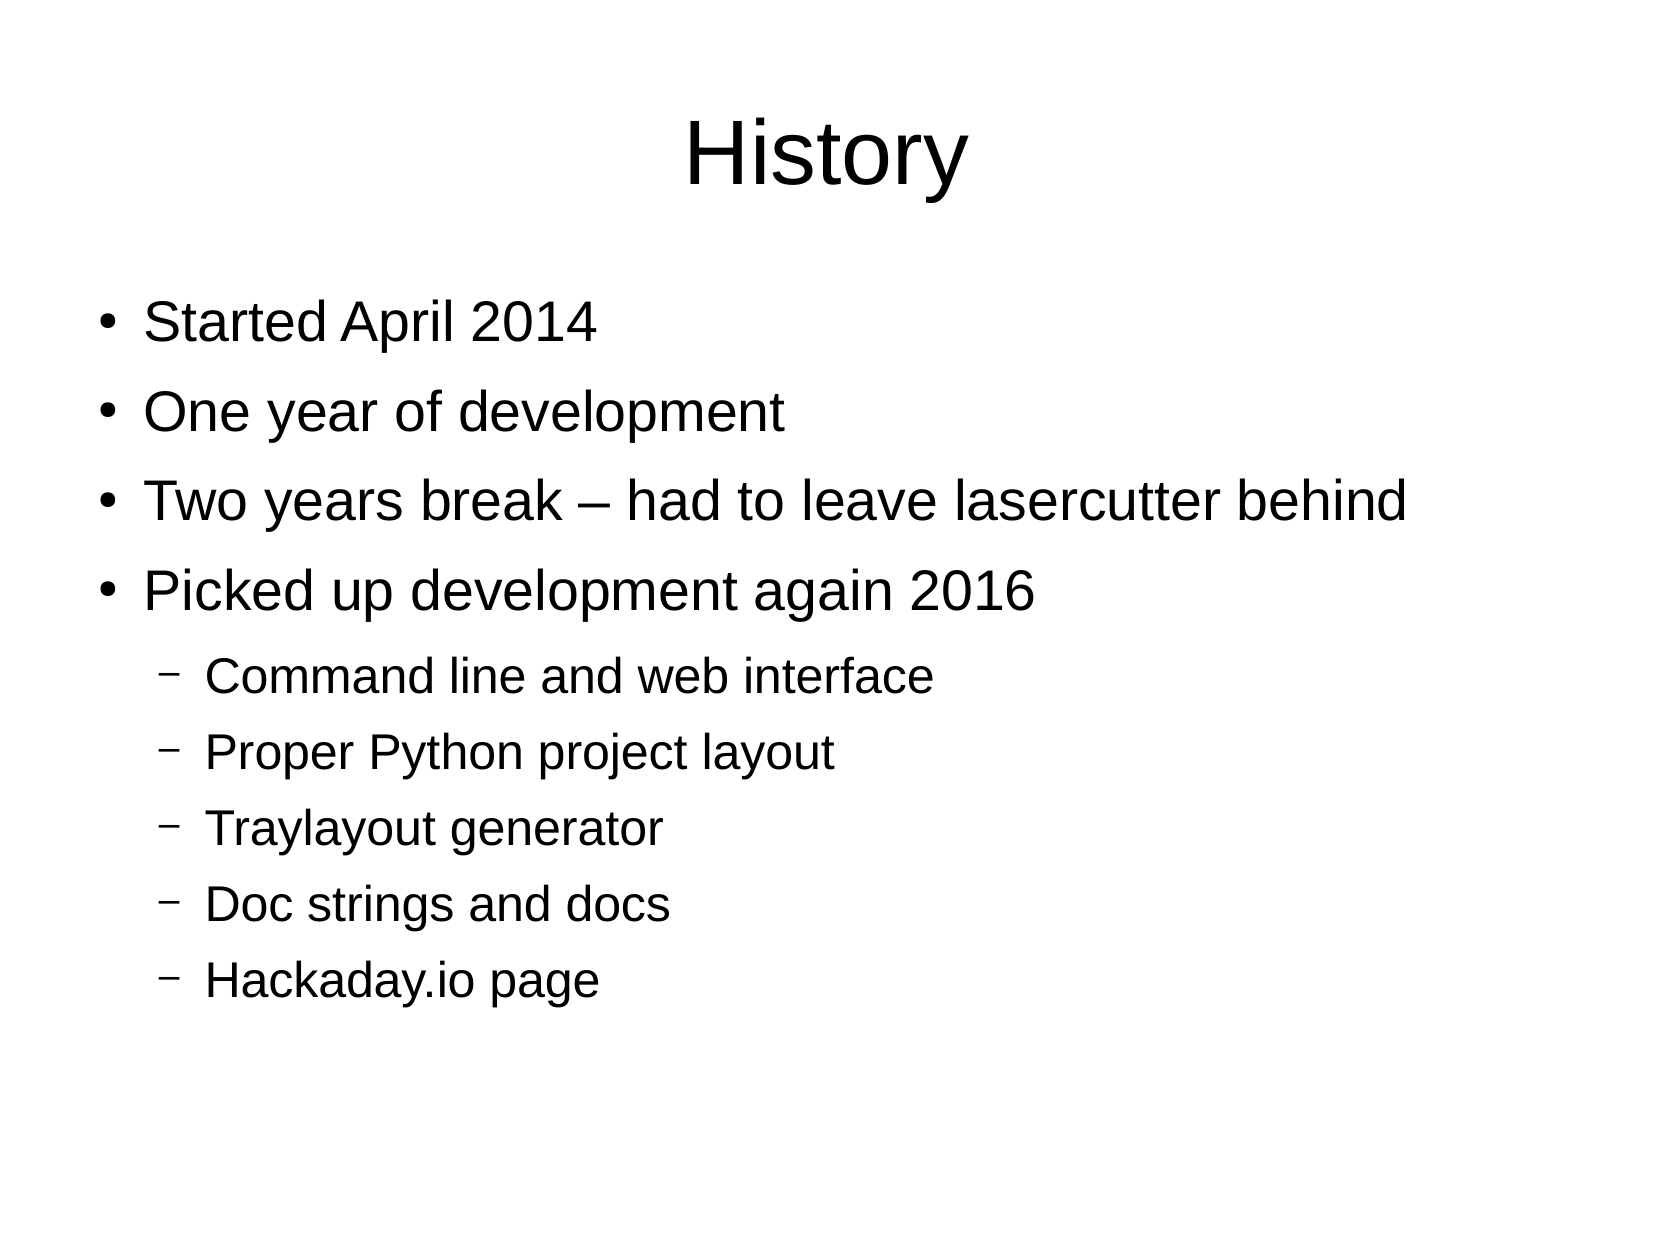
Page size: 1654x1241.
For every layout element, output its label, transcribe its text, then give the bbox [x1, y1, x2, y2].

list Started April 2014 One year of development Two years break – had to leave lasercutter behind Picked up development again 2016 Command line and web interface Proper Python project layout Traylayout generator Doc strings and docs Hackaday.io page [82, 290, 1571, 1010]
title History [82, 49, 1571, 257]
